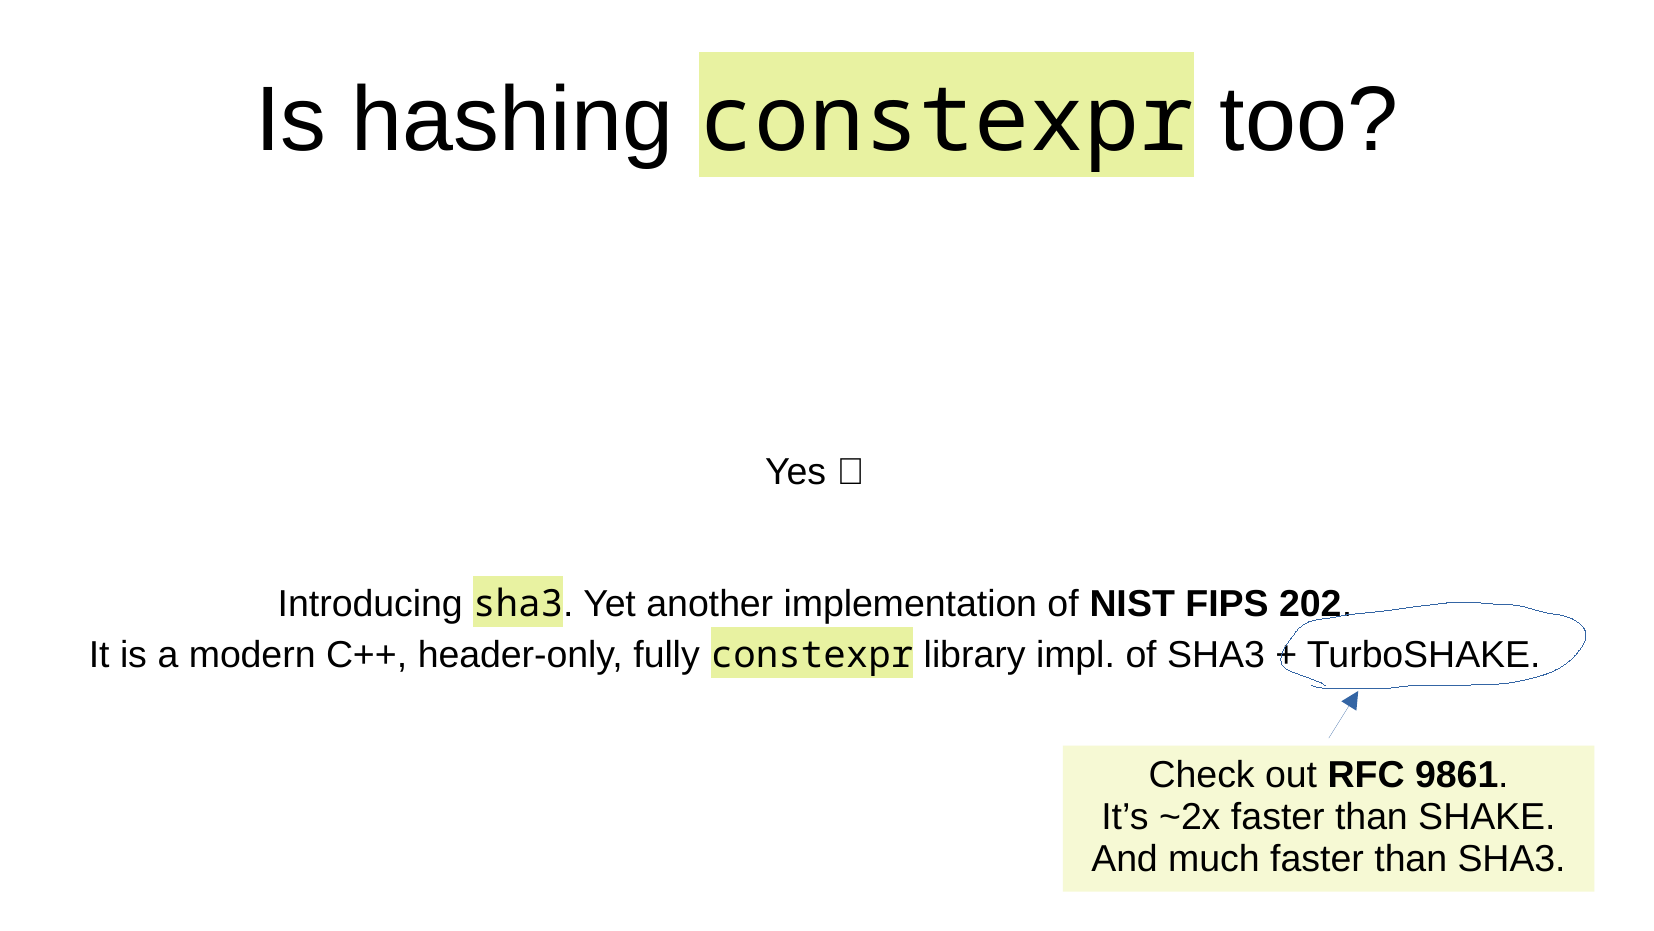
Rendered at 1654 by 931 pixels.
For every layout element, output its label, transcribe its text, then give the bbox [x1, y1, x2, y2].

text_box Yes 🤩 Introducing sha3. Yet another implementation of NIST FIPS 202. It is a modern C++, header-only, fully constexpr library impl. of SHA3 + TurboSHAKE. [59, 442, 1571, 718]
text_box Check out RFC 9861. It’s ~2x faster than SHAKE. And much faster than SHA3. [1062, 745, 1595, 892]
title Is hashing constexpr too? [82, 37, 1571, 193]
